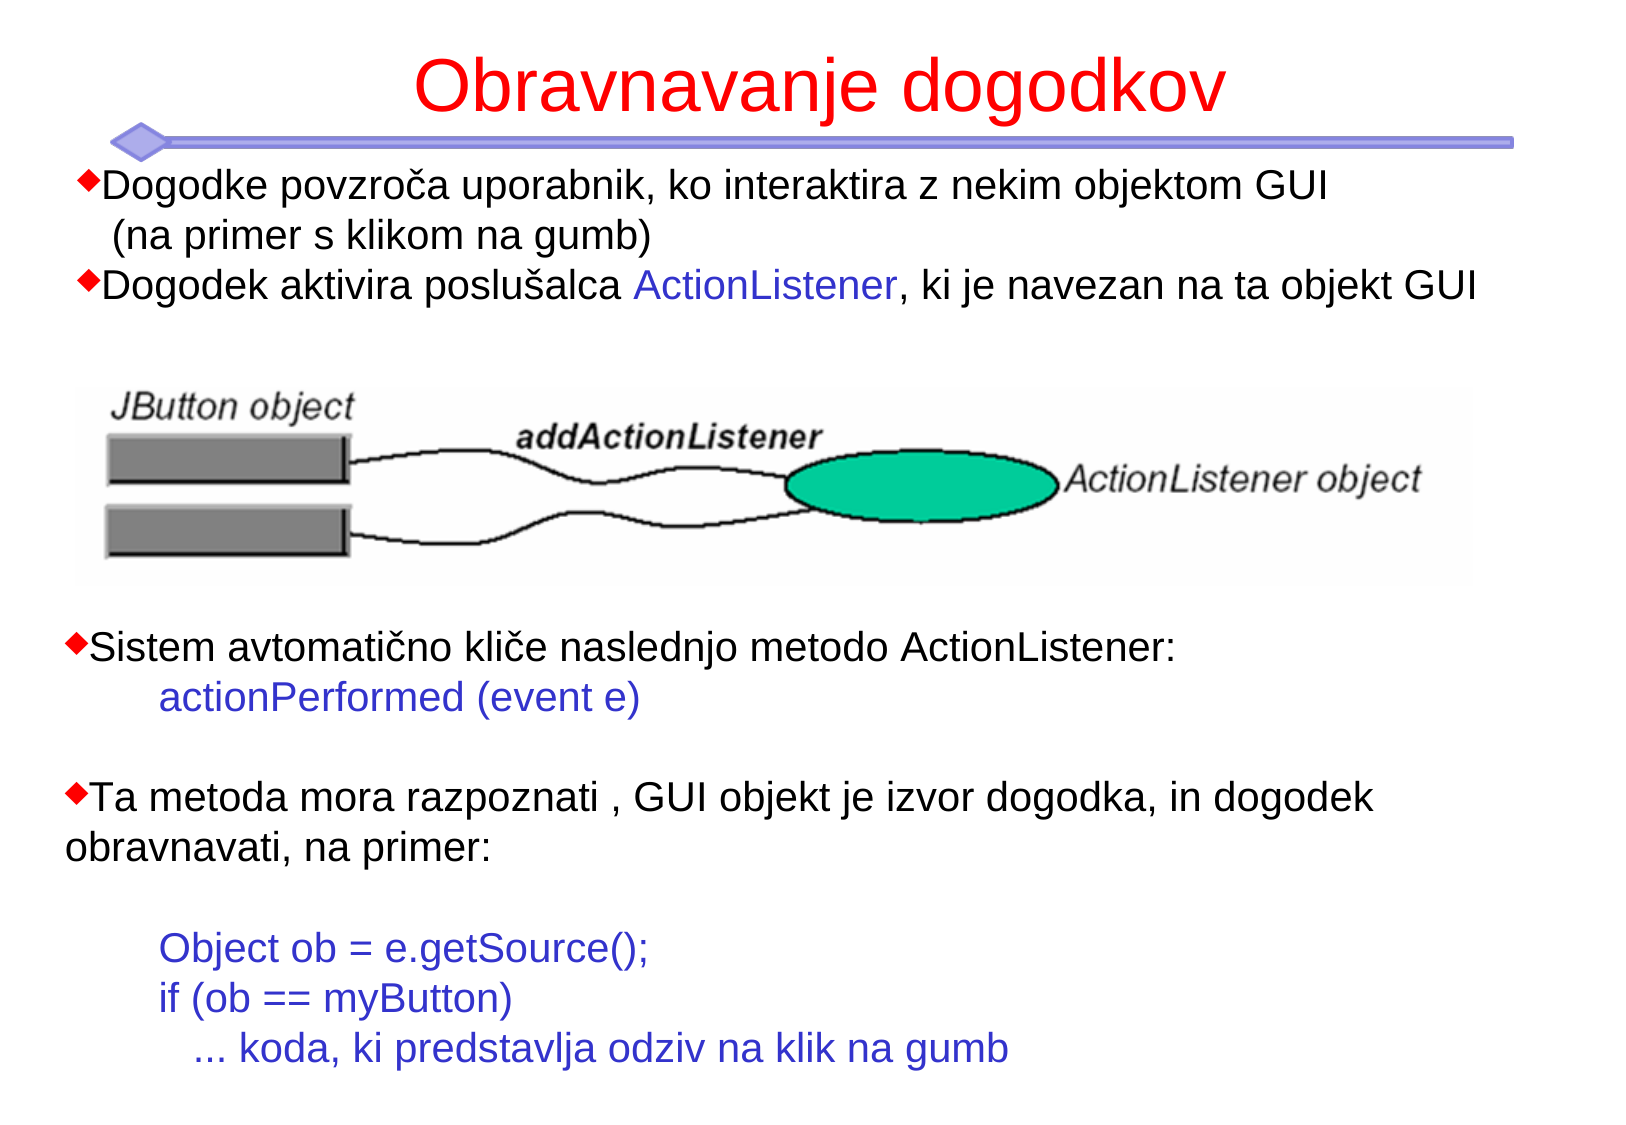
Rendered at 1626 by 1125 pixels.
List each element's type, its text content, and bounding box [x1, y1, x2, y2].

picture [109, 121, 1515, 149]
text_box Dogodke povzroča uporabnik, ko interaktira z nekim objektom GUI (na primer s klikom na gumb) Dogodek aktivira poslušalca ActionListener, ki je navezan na ta objekt GUI [62, 149, 1626, 316]
picture [75, 387, 1487, 586]
text_box Sistem avtomatično kliče naslednjo metodo ActionListener: actionPerformed (event e) Ta metoda mora razpoznati , GUI objekt je izvor dogodka, in dogodek obravnavati, na primer: Object ob = e.getSource(); if (ob == myButton) ... koda, ki predstavlja odziv na klik na gumb [49, 612, 1576, 1079]
title Obravnavanje dogodkov [125, 24, 1516, 138]
